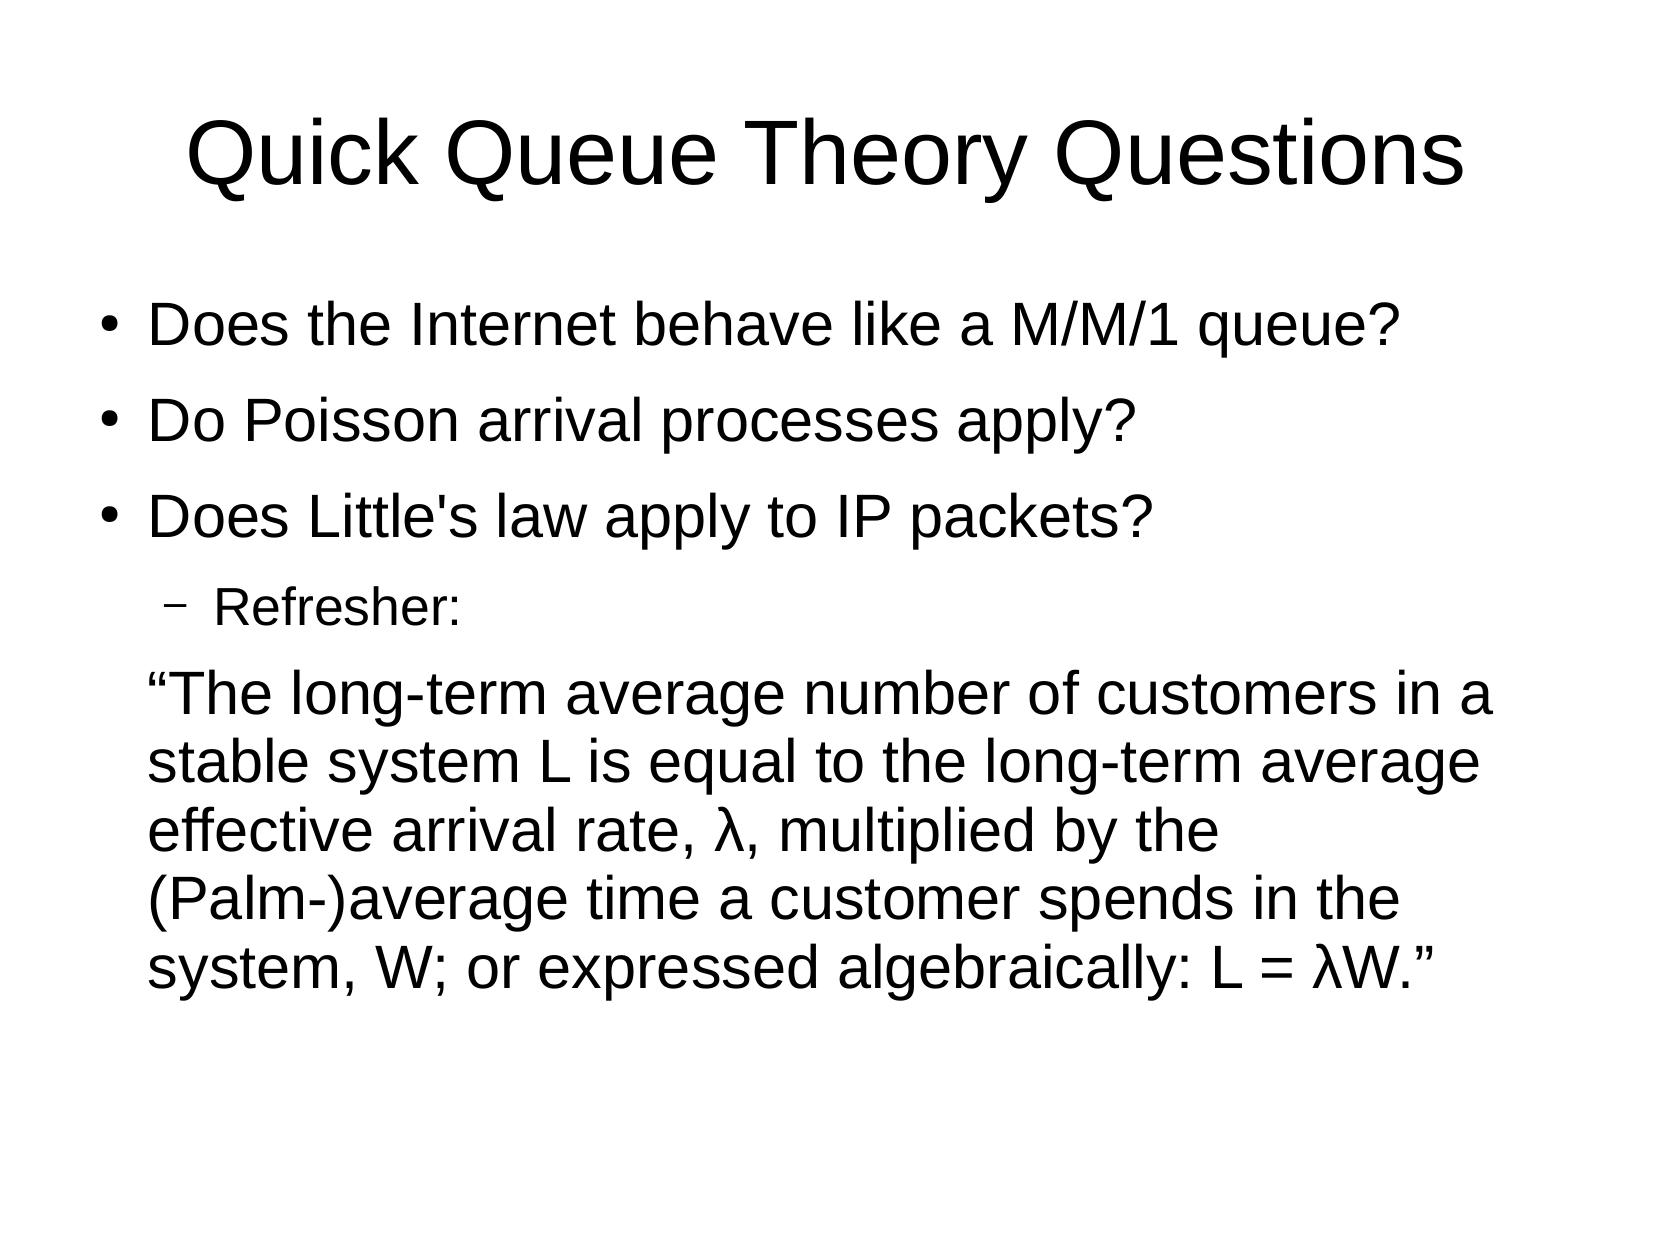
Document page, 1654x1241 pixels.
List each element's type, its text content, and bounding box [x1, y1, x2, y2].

list Does the Internet behave like a M/M/1 queue? Do Poisson arrival processes apply? Does Little's law apply to IP packets? Refresher: “The long-term average number of customers in a stable system L is equal to the long-term average effective arrival rate, λ, multiplied by the (Palm‑)average time a customer spends in the system, W; or expressed algebraically: L = λW.” [82, 290, 1538, 1010]
title Quick Queue Theory Questions [82, 49, 1571, 257]
